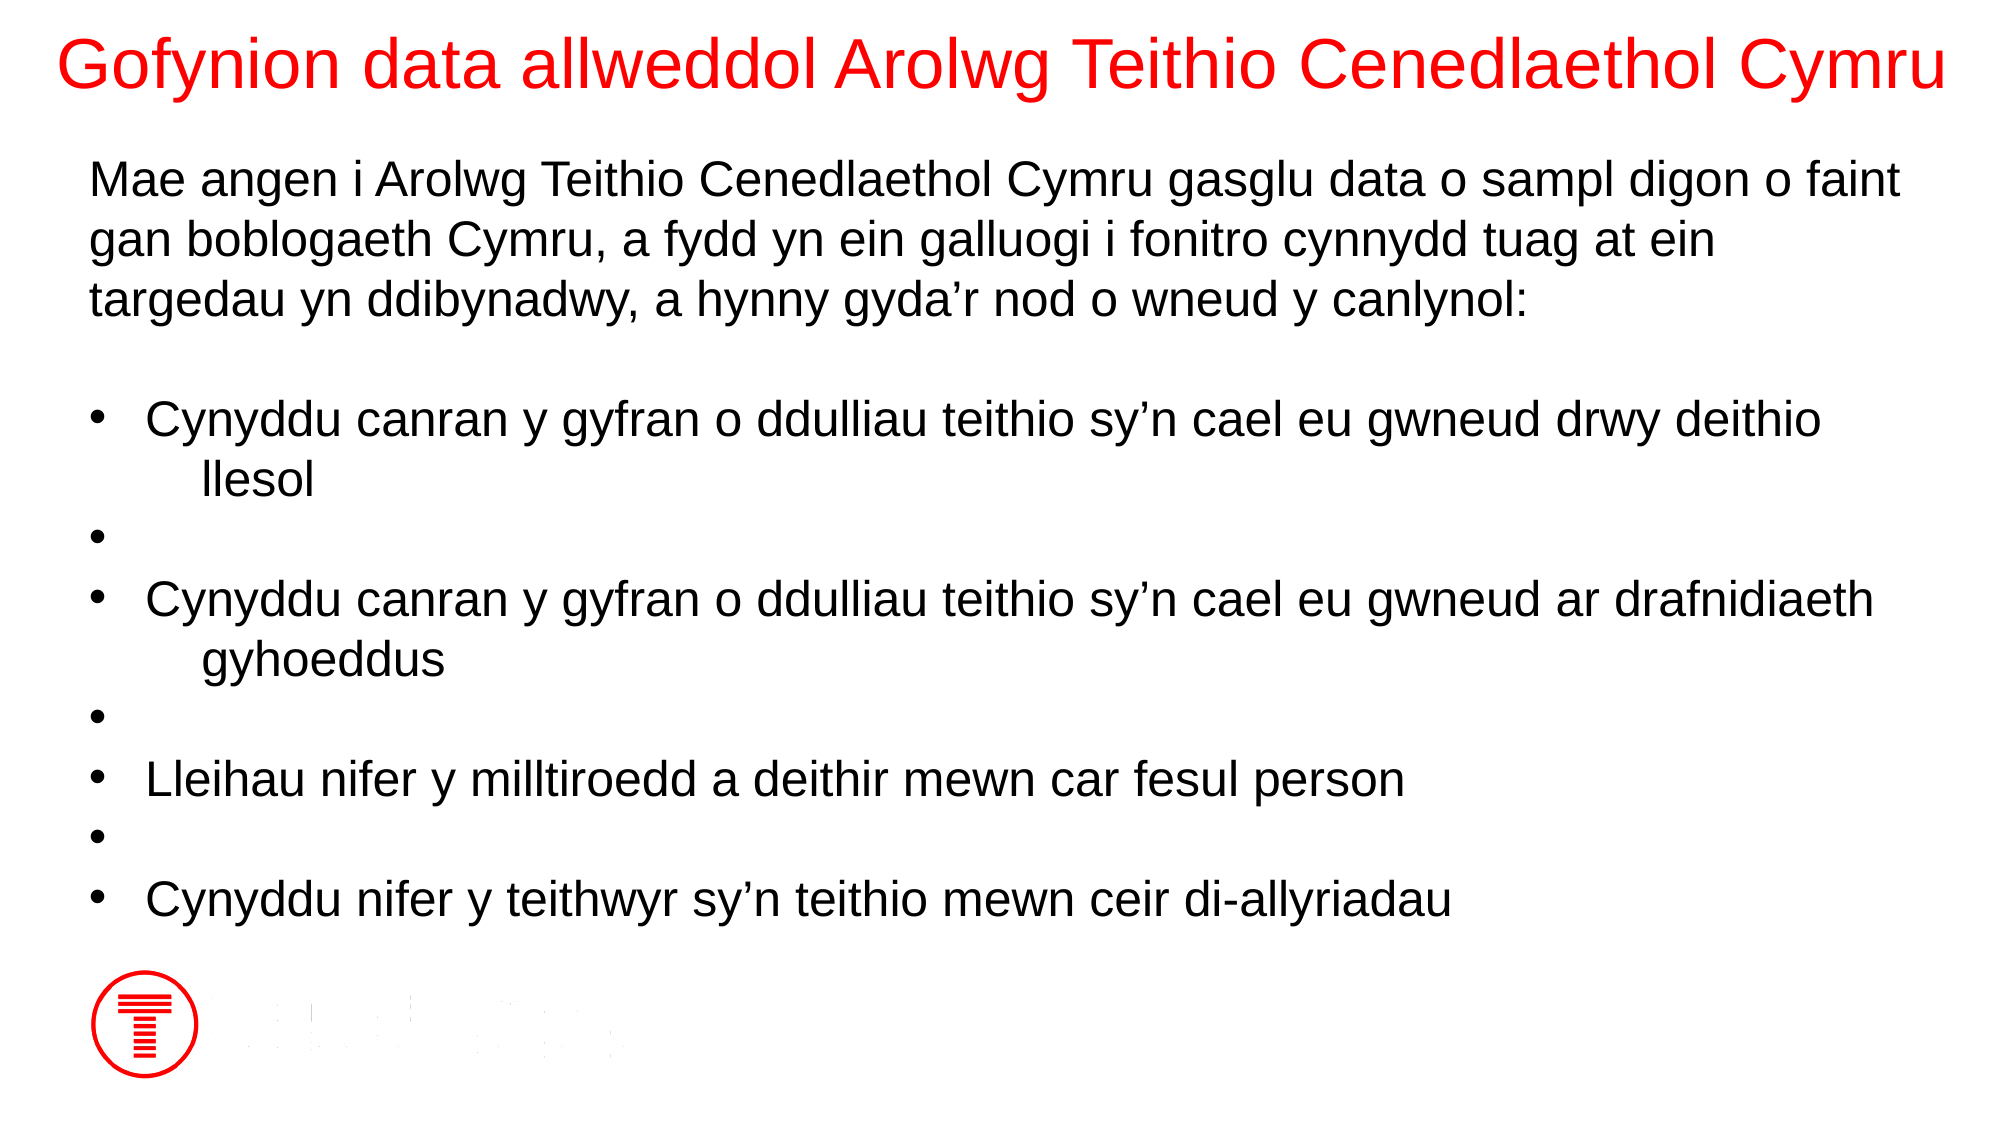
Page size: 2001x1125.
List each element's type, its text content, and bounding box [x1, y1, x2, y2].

text_box Gofynion data allweddol Arolwg Teithio Cenedlaethol Cymru [51, 25, 1958, 105]
text_box Mae angen i Arolwg Teithio Cenedlaethol Cymru gasglu data o sampl digon o faint gan boblogaeth Cymru, a fydd yn ein galluogi i fonitro cynnydd tuag at ein targedau yn ddibynadwy, a hynny gyda’r nod o wneud y canlynol: Cynyddu canran y gyfran o ddulliau teithio sy’n cael eu gwneud drwy deithio llesol Cynyddu canran y gyfran o ddulliau teithio sy’n cael eu gwneud ar drafnidiaeth gyhoeddus Lleihau nifer y milltiroedd a deithir mewn car fesul person Cynyddu nifer y teithwyr sy’n teithio mewn ceir di-allyriadau [73, 138, 1927, 1048]
